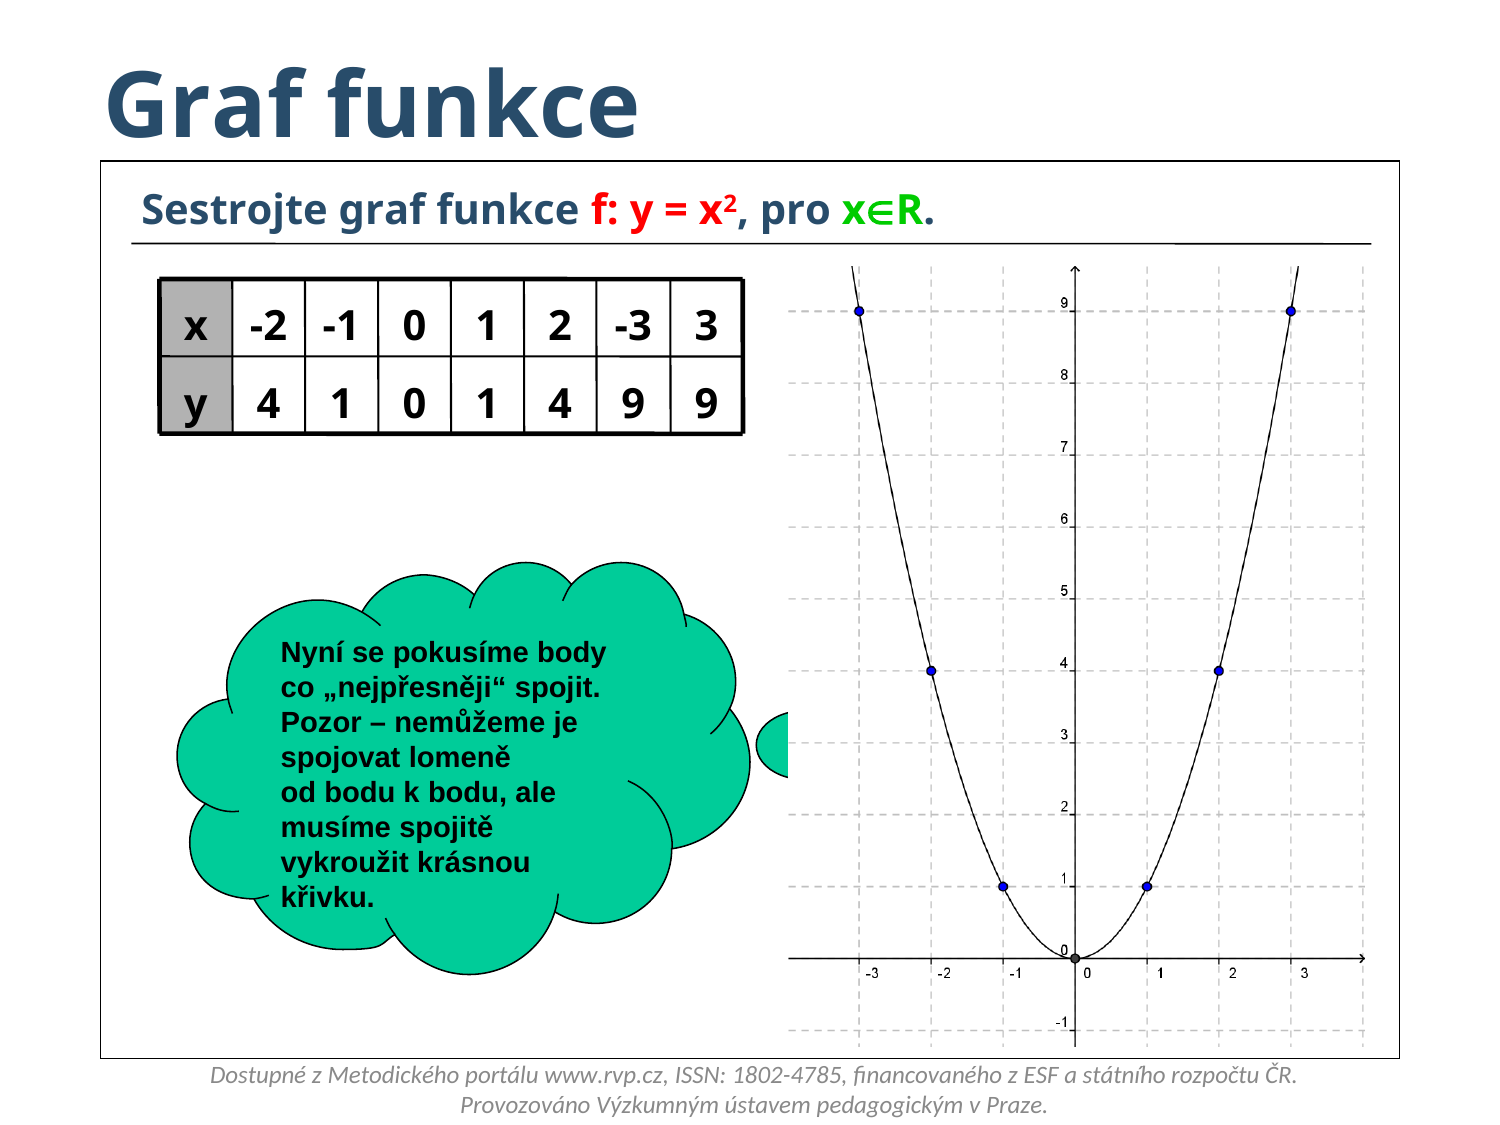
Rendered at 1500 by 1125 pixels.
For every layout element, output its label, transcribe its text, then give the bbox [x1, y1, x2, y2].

text_box Nyní se pokusíme body co „nejpřesněji“ spojit. Pozor – nemůžeme je spojovat lomeně od bodu k bodu, ale musíme spojitě vykroužit krásnou křivku. [177, 562, 751, 975]
text_box 3 [672, 282, 740, 355]
text_box 1 [452, 358, 523, 431]
title Graf funkce [88, 39, 1414, 190]
text_box [100, 190, 1400, 1059]
text_box -3 [598, 282, 669, 355]
text_box 9 [672, 358, 740, 431]
text_box 0 [380, 358, 450, 431]
text_box 1 [452, 282, 523, 355]
text_box y [162, 358, 231, 431]
text_box -2 [234, 282, 304, 355]
text_box Sestrojte graf funkce f: y = x2, pro xR. [126, 160, 1367, 256]
text_box 1 [307, 358, 377, 431]
text_box 4 [234, 358, 304, 431]
text_box 0 [380, 282, 449, 355]
text_box 4 [526, 358, 595, 431]
text_box 9 [598, 358, 669, 431]
text_box 2 [525, 282, 595, 355]
text_box -1 [307, 282, 377, 355]
text_box x [162, 282, 231, 355]
picture [788, 266, 1365, 1047]
